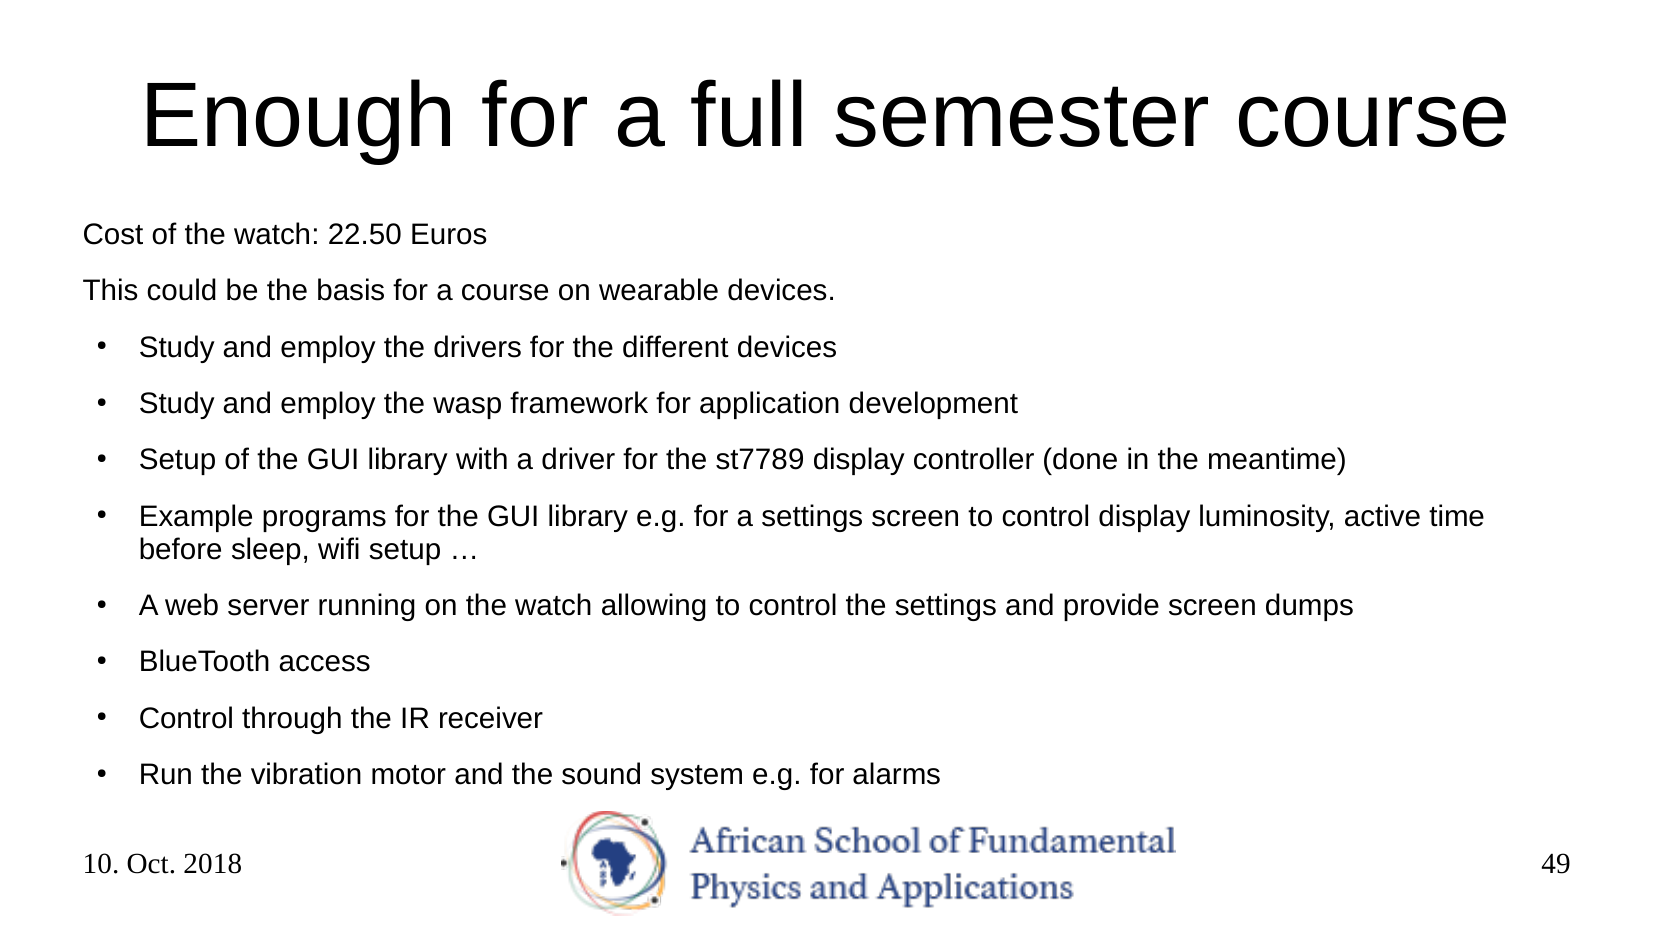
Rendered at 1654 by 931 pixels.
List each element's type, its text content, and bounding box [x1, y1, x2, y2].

list Cost of the watch: 22.50 Euros This could be the basis for a course on wearable devices. Study and employ the drivers for the different devices Study and employ the wasp framework for application development Setup of the GUI library with a driver for the st7789 display controller (done in the meantime) Example programs for the GUI library e.g. for a settings screen to control display luminosity, active time before sleep, wifi setup … A web server running on the watch allowing to control the settings and provide screen dumps BlueTooth access Control through the IR receiver Run the vibration motor and the sound system e.g. for alarms [82, 217, 1571, 798]
title Enough for a full semester course [82, 37, 1571, 193]
picture [561, 811, 1176, 916]
